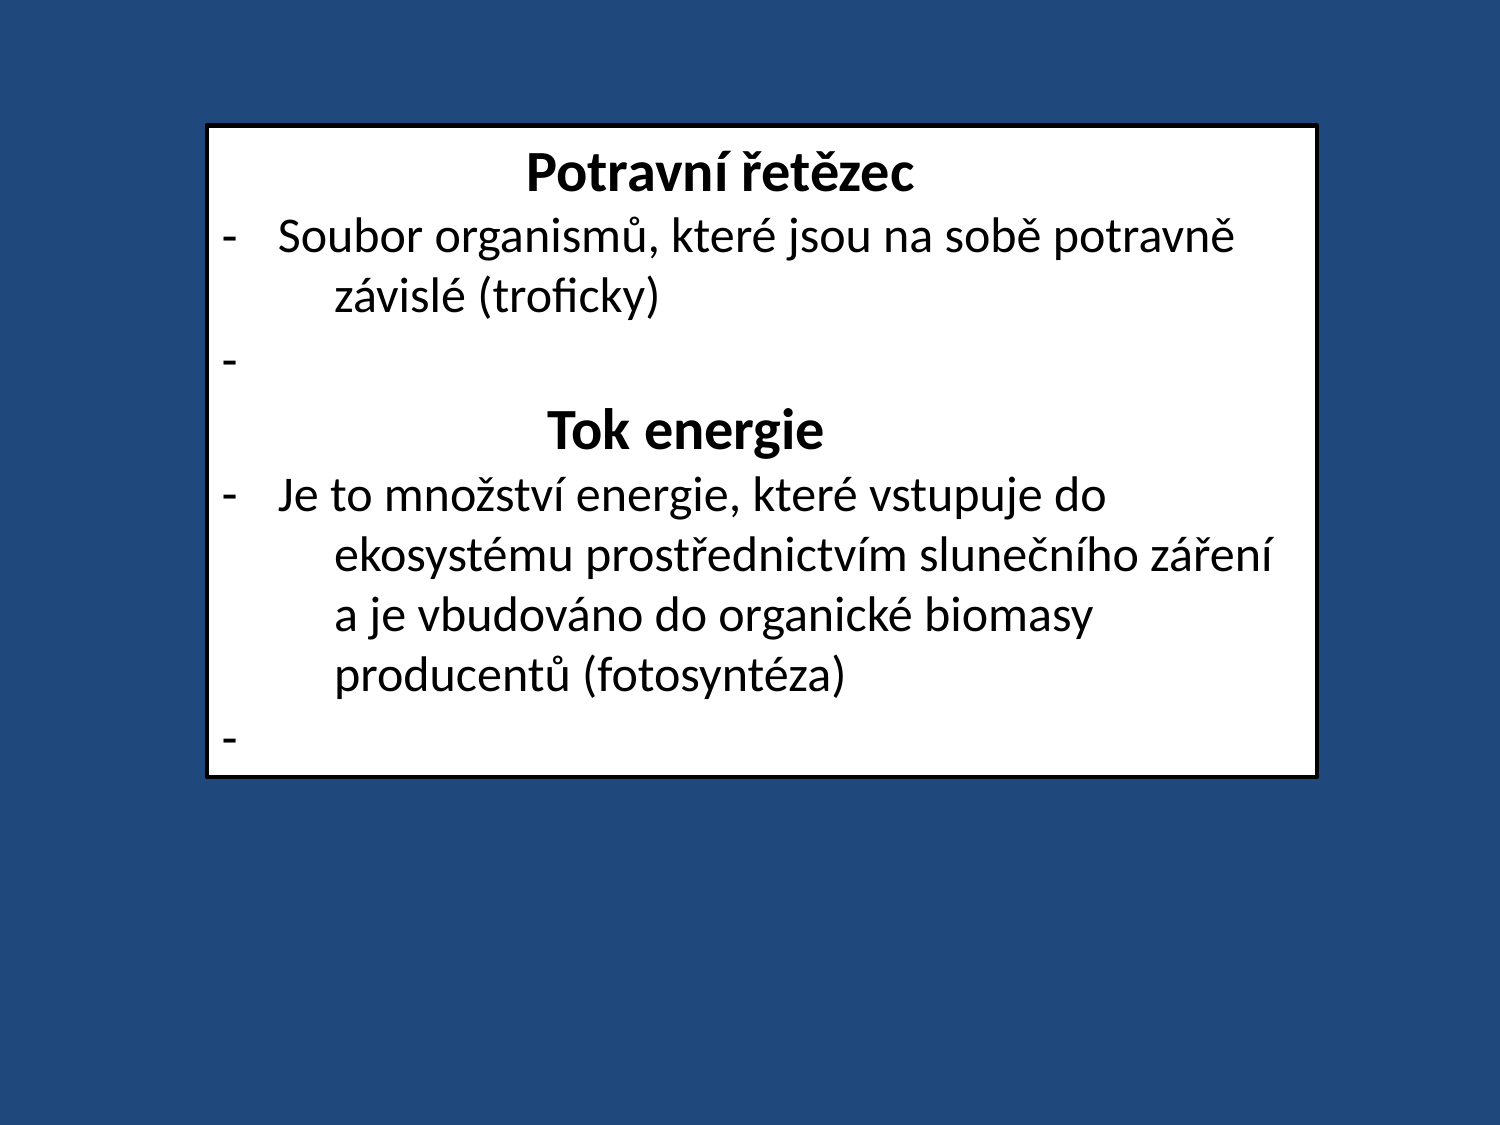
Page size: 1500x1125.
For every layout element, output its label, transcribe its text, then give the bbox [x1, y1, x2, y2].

text_box Potravní řetězec Soubor organismů, které jsou na sobě potravně závislé (troficky) Tok energie Je to množství energie, které vstupuje do ekosystému prostřednictvím slunečního záření a je vbudováno do organické biomasy producentů (fotosyntéza) [206, 125, 1317, 767]
